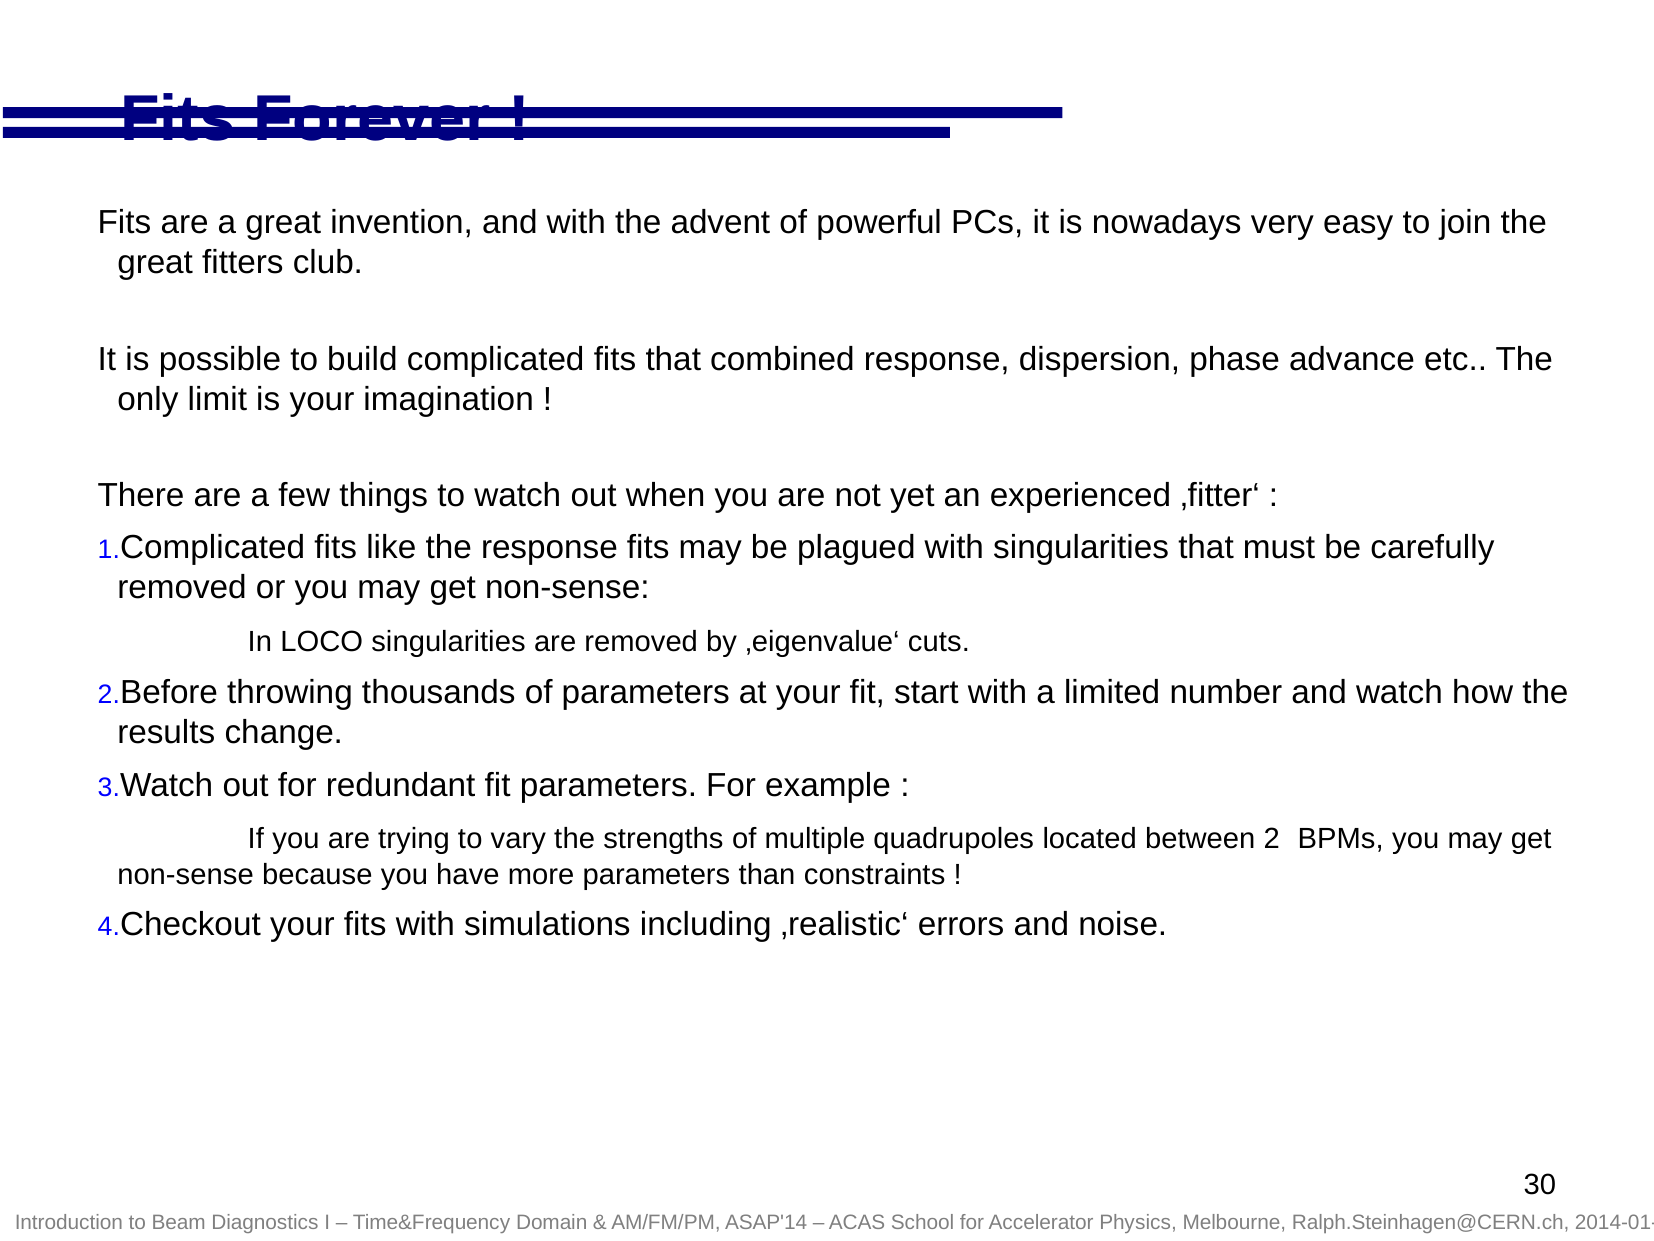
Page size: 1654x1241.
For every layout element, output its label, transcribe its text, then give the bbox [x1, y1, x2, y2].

text_box <number> [1185, 1157, 1571, 1216]
text_box Fits are a great invention, and with the advent of powerful PCs, it is nowadays very easy to join the great fitters club. It is possible to build complicated fits that combined response, dispersion, phase advance etc.. The only limit is your imagination ! There are a few things to watch out when you are not yet an experienced ‚fitter‘ : Complicated fits like the response fits may be plagued with singularities that must be carefully removed or you may get non-sense: In LOCO singularities are removed by ‚eigenvalue‘ cuts. Before throwing thousands of parameters at your fit, start with a limited number and watch how the results change. Watch out for redundant fit parameters. For example : If you are trying to vary the strengths of multiple quadrupoles located between 2 BPMs, you may get non-sense because you have more parameters than constraints ! Checkout your fits with simulations including ‚realistic‘ errors and noise. [82, 192, 1599, 1061]
title Fits Forever ! [82, 49, 1558, 180]
